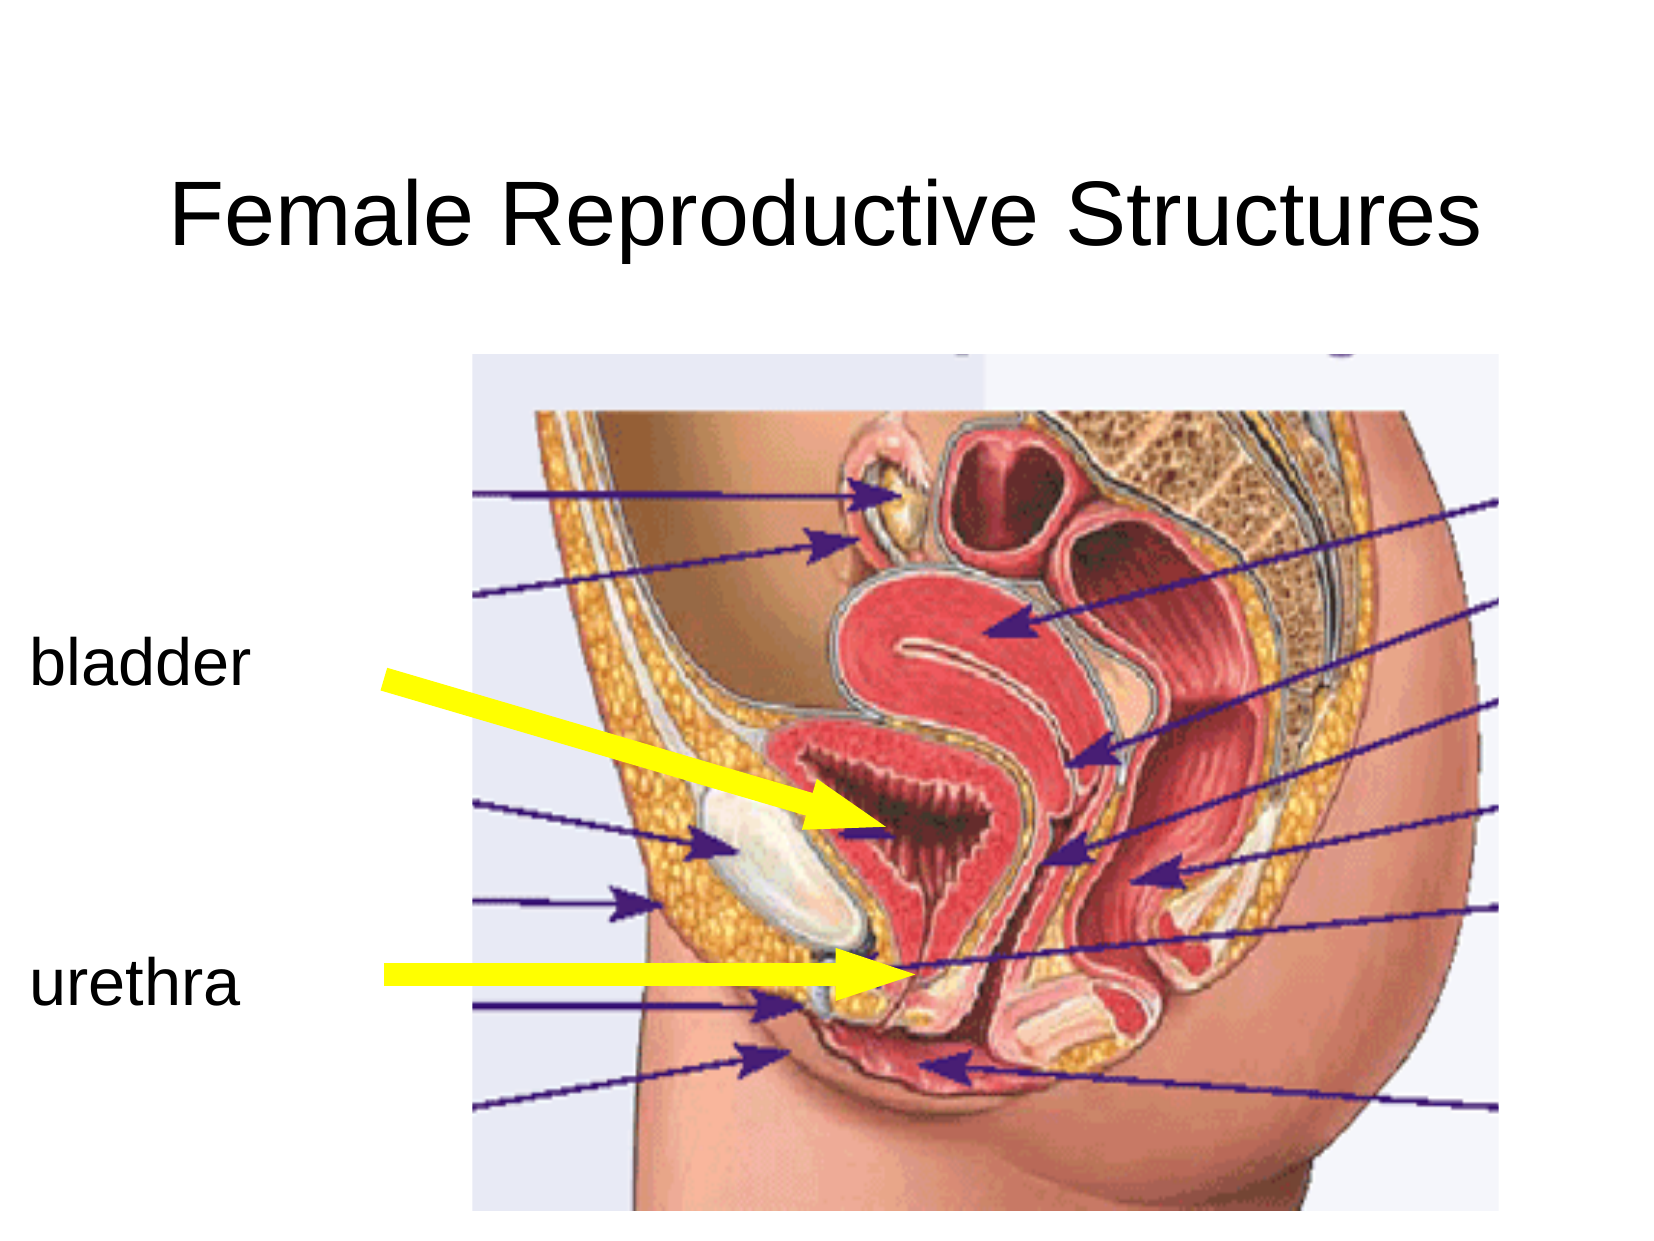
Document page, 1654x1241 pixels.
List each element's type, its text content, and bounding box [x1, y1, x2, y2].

picture [472, 354, 1499, 1211]
list urethra [29, 944, 355, 1118]
title Female Reproductive Structures [124, 117, 1530, 310]
list bladder [29, 624, 355, 798]
